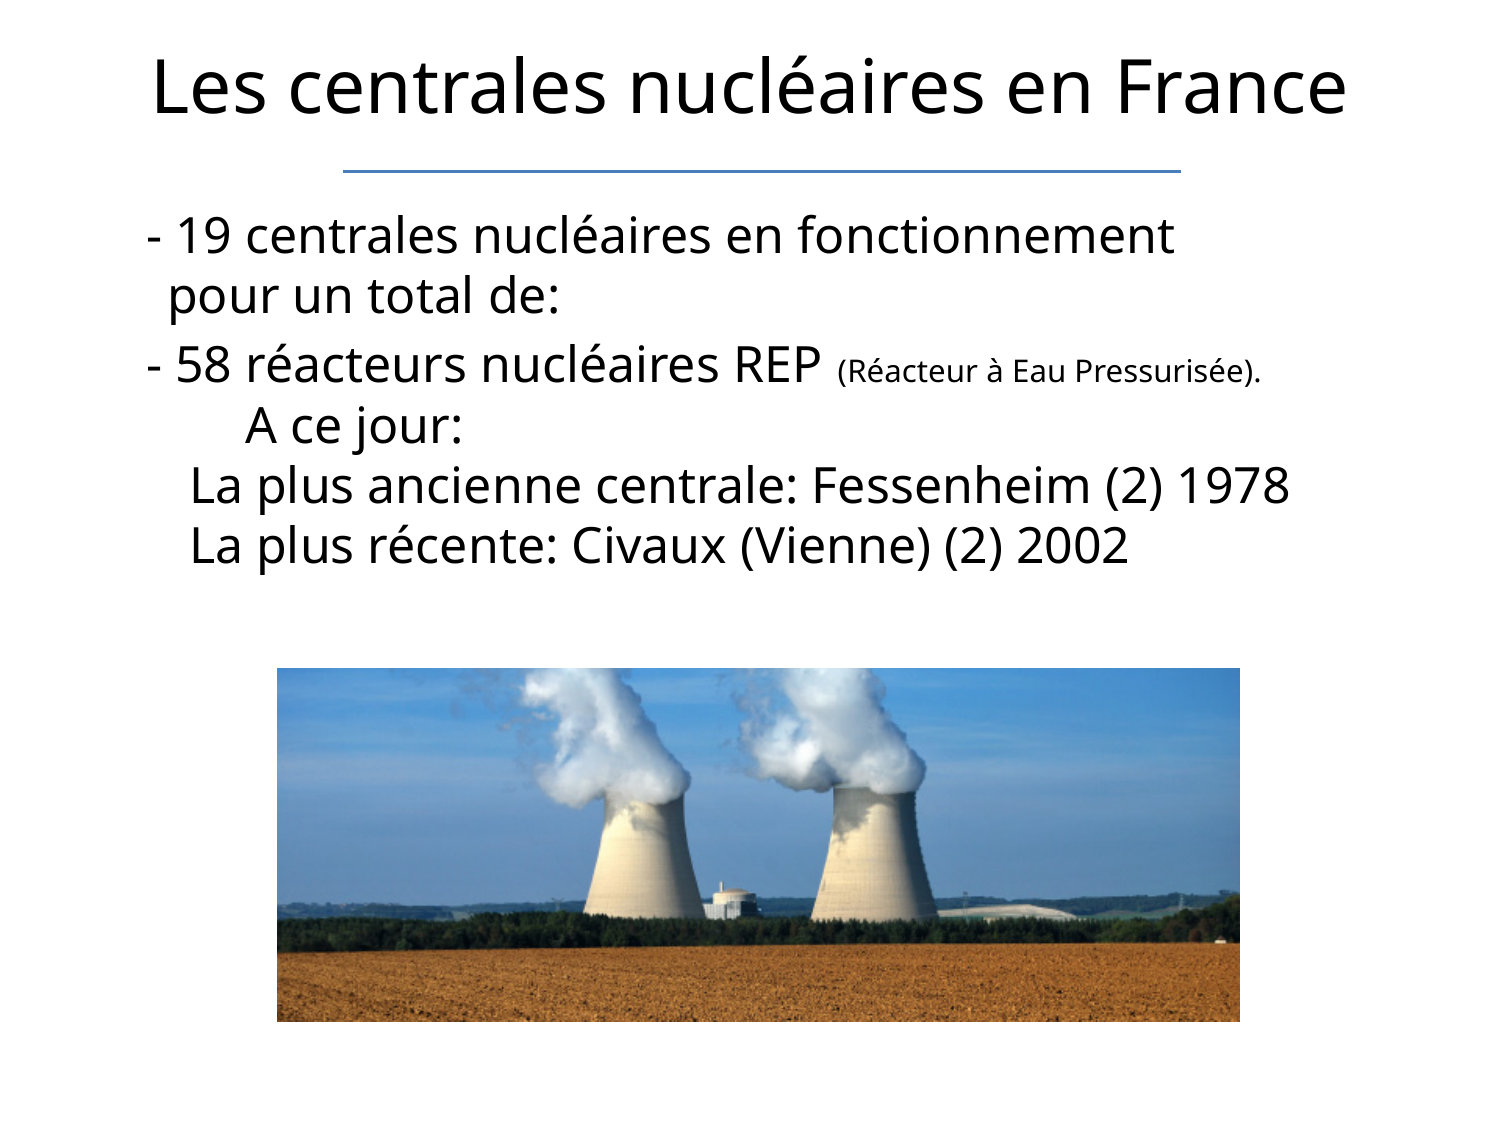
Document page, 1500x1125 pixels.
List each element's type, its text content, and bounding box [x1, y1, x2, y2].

text_box Les centrales nucléaires en France [53, 30, 1447, 146]
text_box - 19 centrales nucléaires en fonctionnement pour un total de: - 58 réacteurs nucléaires REP (Réacteur à Eau Pressurisée). A ce jour: La plus ancienne centrale: Fessenheim (2) 1978 La plus récente: Civaux (Vienne) (2) 2002 [100, 196, 1412, 602]
picture [277, 668, 1240, 1022]
